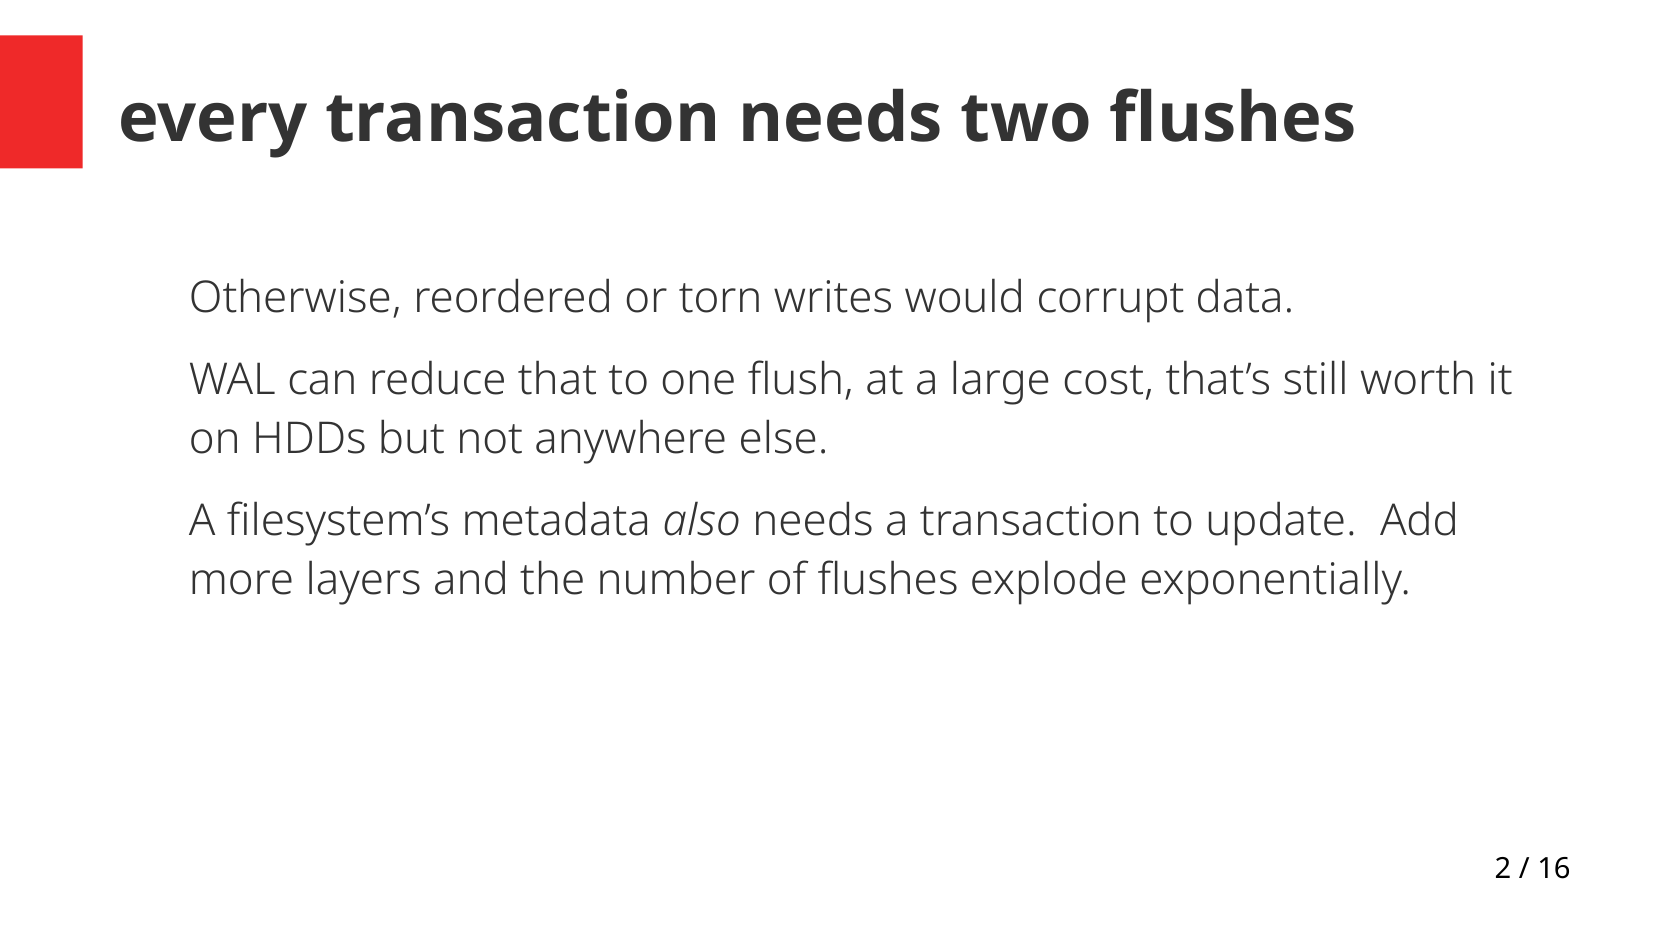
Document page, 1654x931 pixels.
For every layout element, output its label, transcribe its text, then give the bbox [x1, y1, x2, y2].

list Otherwise, reordered or torn writes would corrupt data. WAL can reduce that to one flush, at a large cost, that’s still worth it on HDDs but not anywhere else. A filesystem’s metadata also needs a transaction to update. Add more layers and the number of flushes explode exponentially. [118, 265, 1536, 806]
title every transaction needs two flushes [118, 37, 1571, 193]
